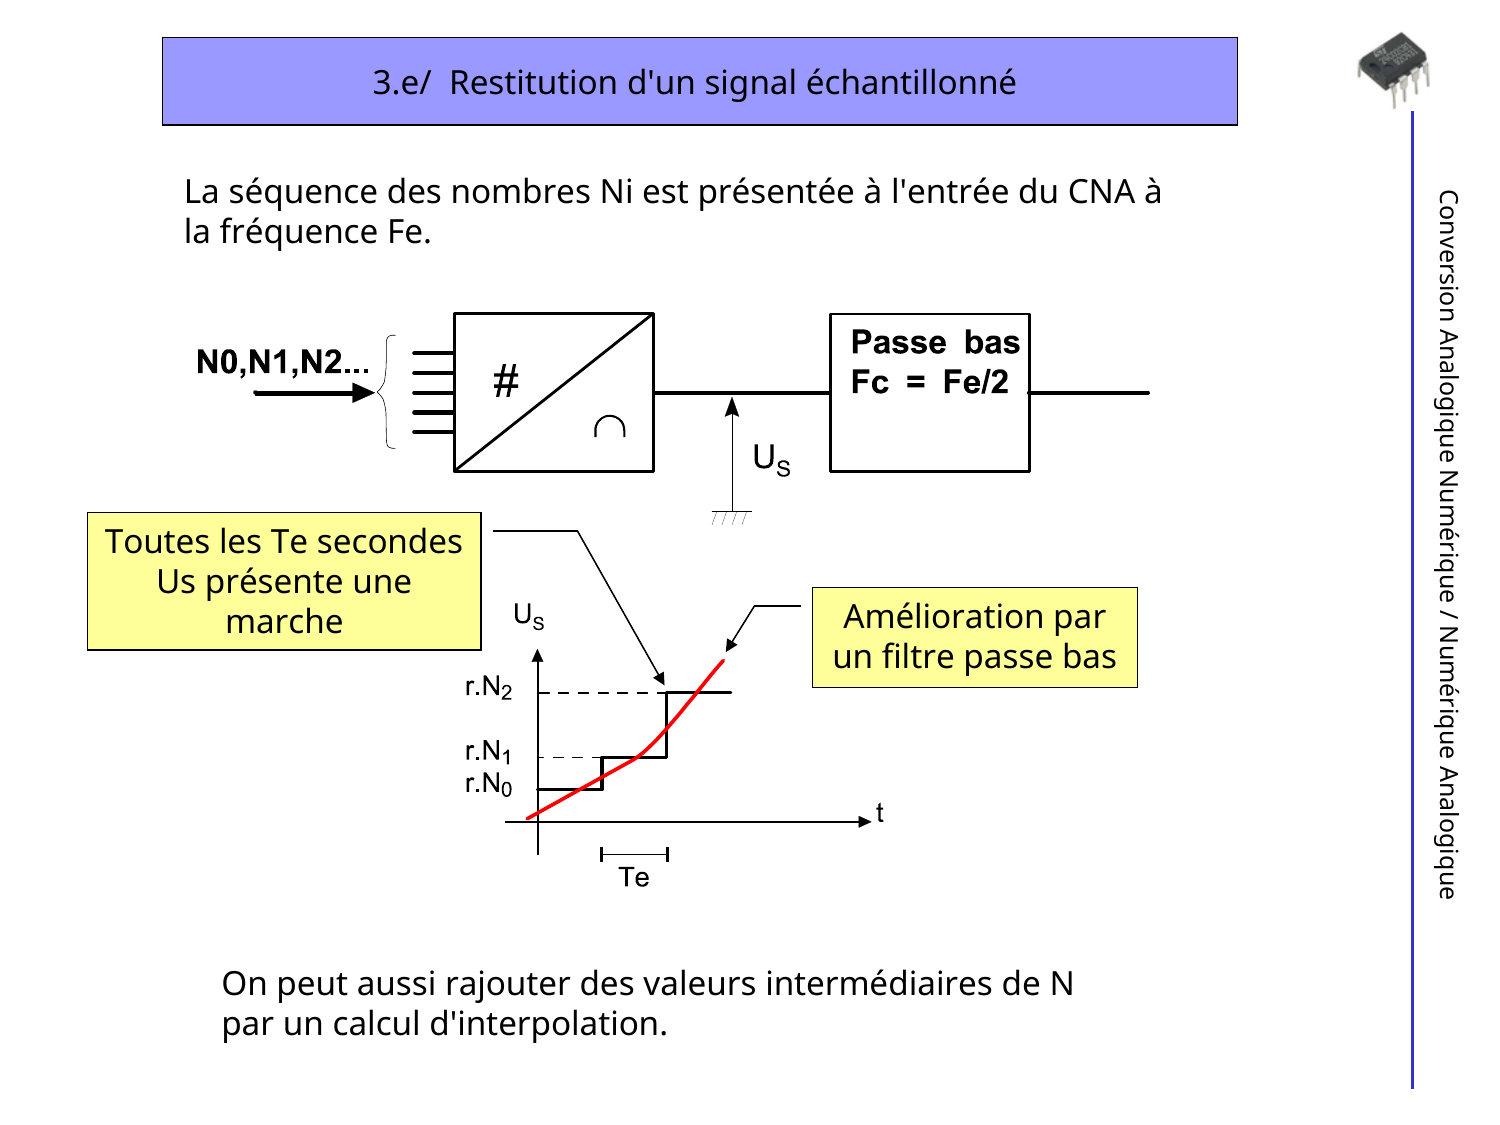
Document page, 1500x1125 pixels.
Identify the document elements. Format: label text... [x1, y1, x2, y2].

text_box Conversion Analogique Numérique / Numérique Analogique [1414, 174, 1473, 1013]
picture [1351, 24, 1438, 113]
text_box La séquence des nombres Ni est présentée à l'entrée du CNA à la fréquence Fe. [174, 162, 1201, 258]
chart [458, 595, 925, 901]
text_box On peut aussi rajouter des valeurs intermédiaires de N par un calcul d'interpolation. [212, 954, 1238, 1050]
text_box Toutes les Te secondes Us présente une marche [87, 512, 481, 650]
text_box Amélioration par un filtre passe bas [812, 587, 1138, 688]
title 3.e/ Restitution d'un signal échantillonné [162, 37, 1238, 126]
chart [187, 312, 1150, 550]
